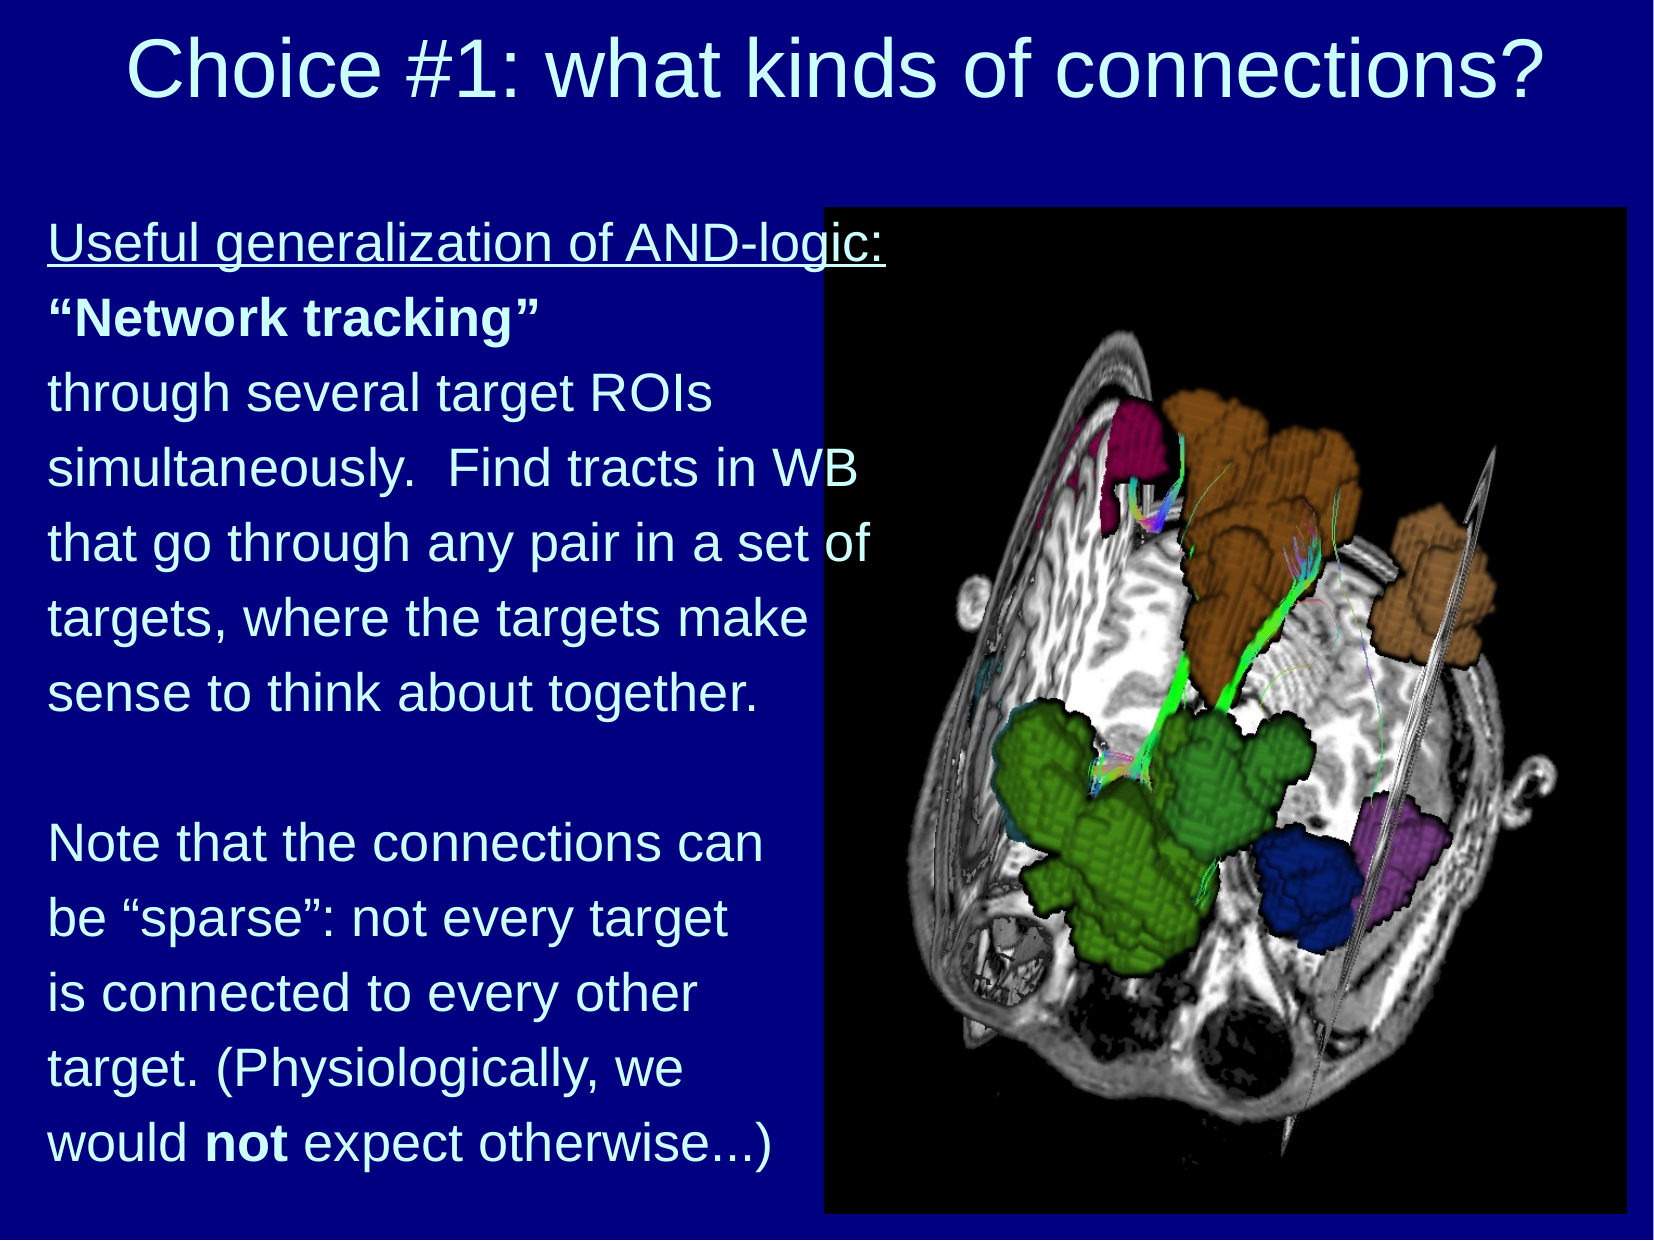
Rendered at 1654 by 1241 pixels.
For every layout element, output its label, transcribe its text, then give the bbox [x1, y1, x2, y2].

picture [823, 207, 1627, 1214]
text_box Useful generalization of AND-logic: “Network tracking” through several target ROIs simultaneously. Find tracts in WB that go through any pair in a set of targets, where the targets make sense to think about together. Note that the connections can be “sparse”: not every target is connected to every other target. (Physiologically, we would not expect otherwise...) [32, 190, 902, 1180]
title Choice #1: what kinds of connections? [35, 1, 1636, 137]
